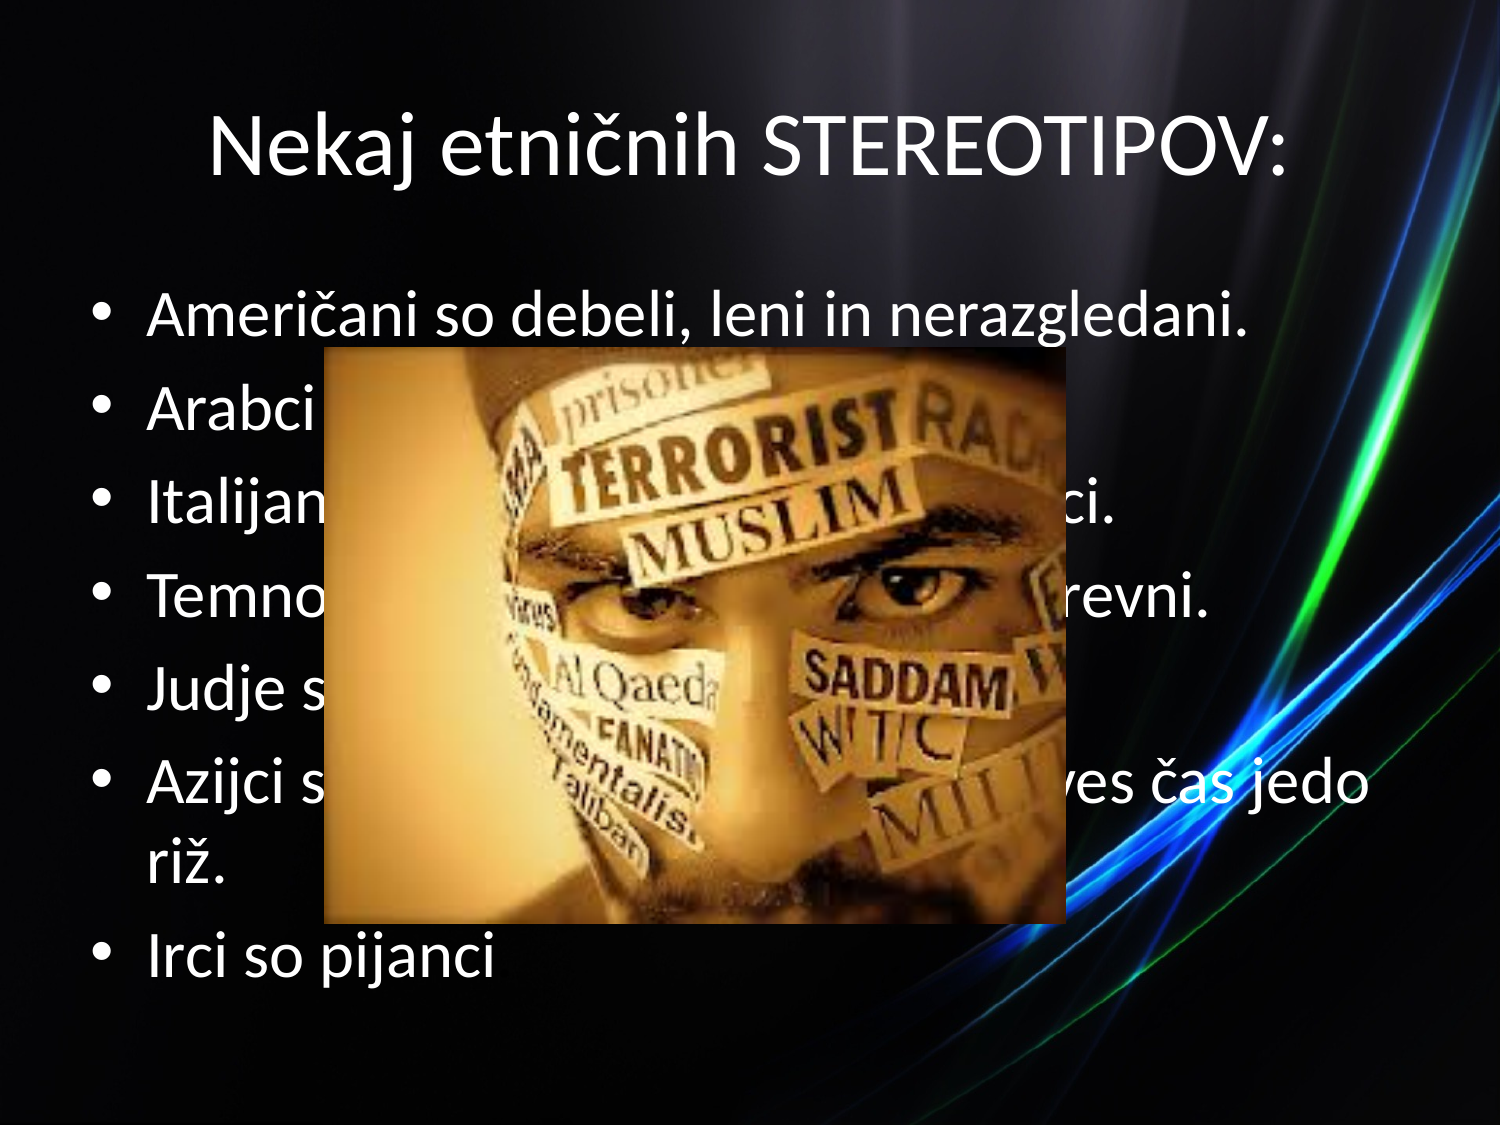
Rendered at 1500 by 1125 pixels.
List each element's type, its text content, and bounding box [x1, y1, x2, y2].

title Nekaj etničnih STEREOTIPOV: [75, 45, 1425, 233]
list Američani so debeli, leni in nerazgledani. Arabci in Muslimani so teroristi. Italijani in francozi so dobri ljubimci. Temnopolti prebivalci Amerike so revni. Judje so pohlepni. Azijci so odlični pri matematiki in ves čas jedo riž. Irci so pijanci. [75, 262, 1425, 1005]
picture [0, 0, 1500, 1125]
